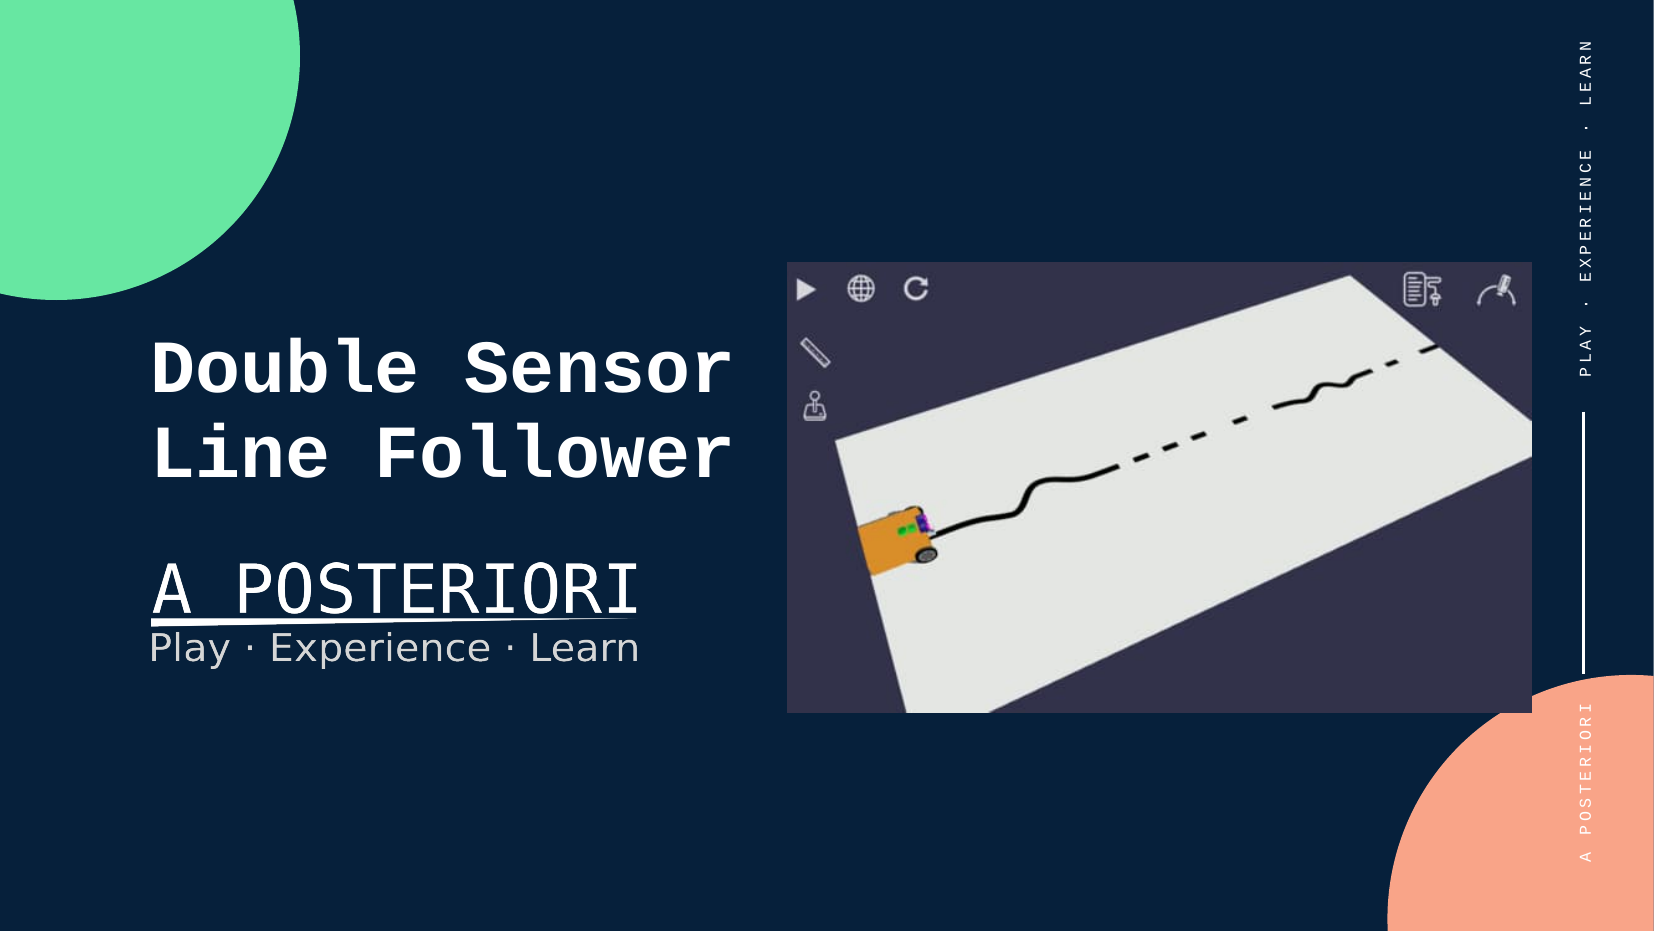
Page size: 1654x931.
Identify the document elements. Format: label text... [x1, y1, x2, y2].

title Double Sensor Line Follower [150, 330, 751, 501]
picture [151, 562, 638, 669]
picture [787, 262, 1532, 713]
